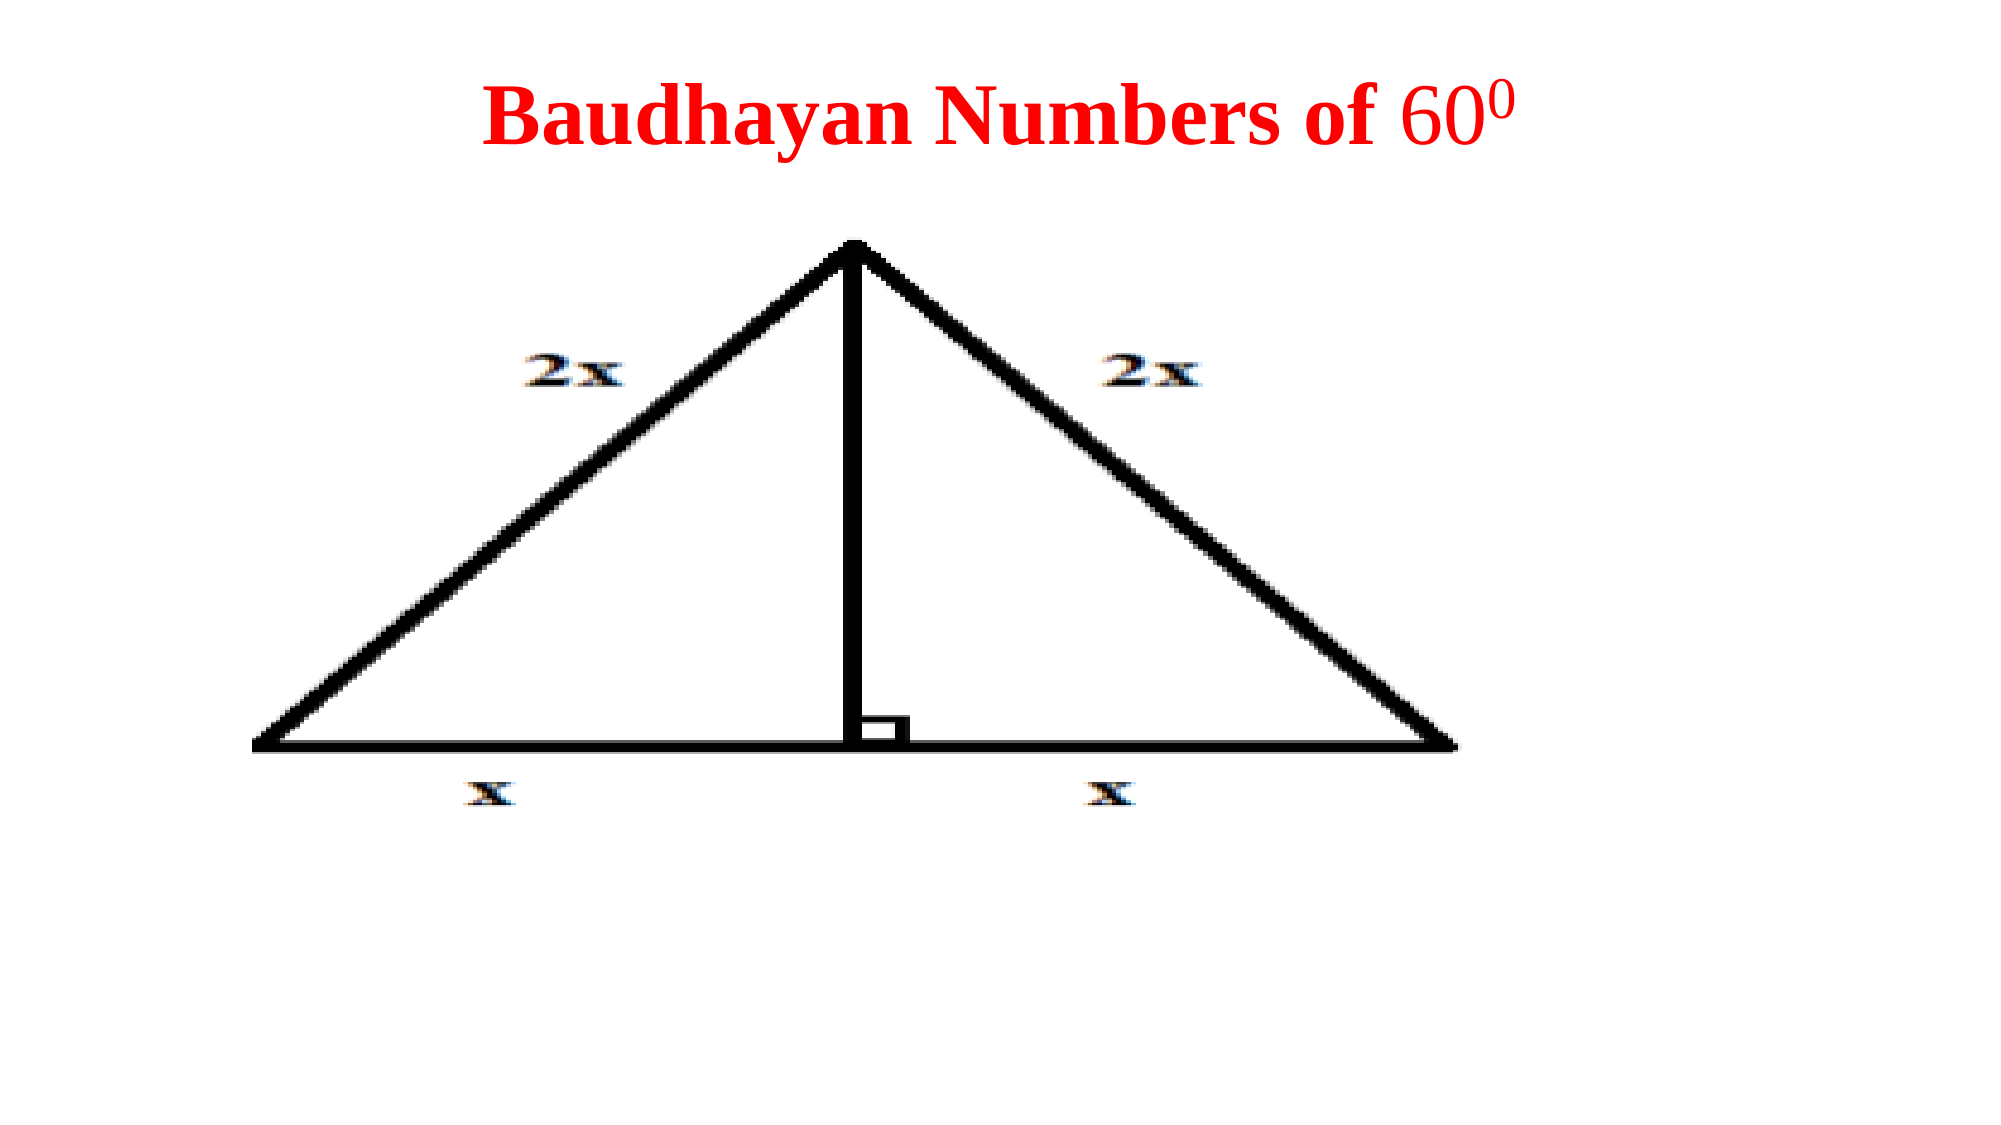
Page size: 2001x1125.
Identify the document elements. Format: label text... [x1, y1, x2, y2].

title Baudhayan Numbers of 600 [137, 59, 1863, 278]
picture [252, 224, 1487, 818]
